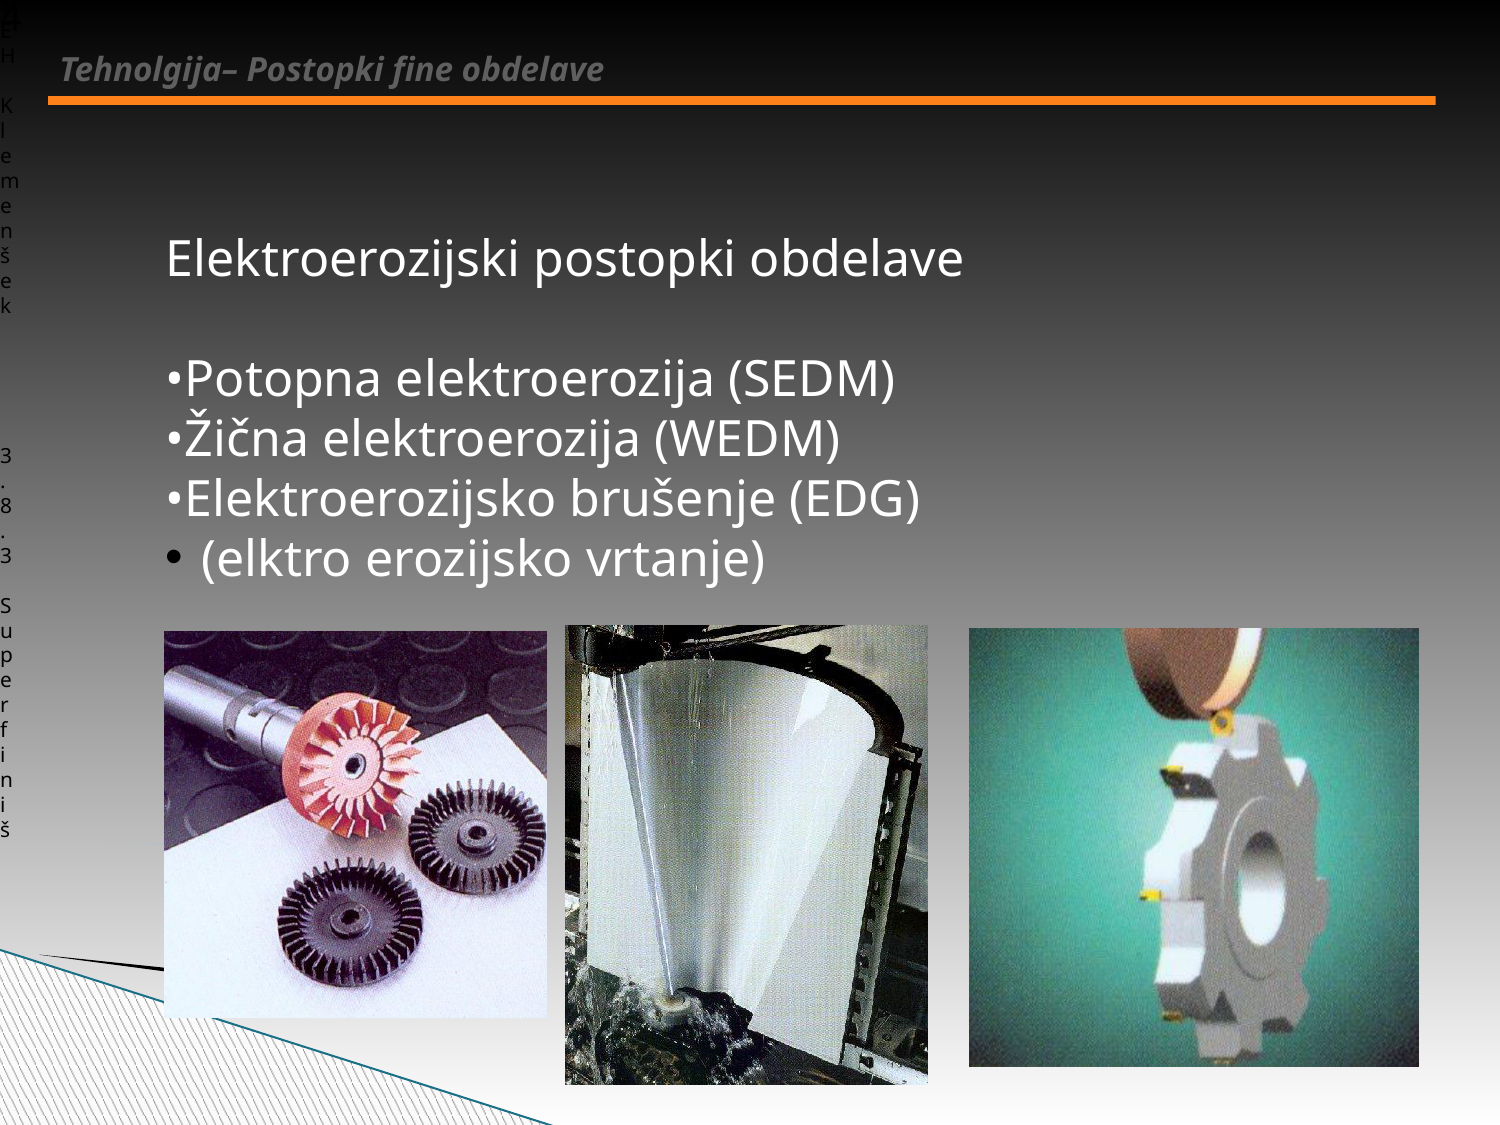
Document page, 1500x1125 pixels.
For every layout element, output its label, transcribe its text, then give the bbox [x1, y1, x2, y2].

picture [969, 628, 1419, 1067]
text_box Elektroerozijski postopki obdelave •Potopna elektroerozija (SEDM) •Žična elektroerozija (WEDM) •Elektroerozijsko brušenje (EDG) (elktro erozijsko vrtanje) [151, 158, 1380, 594]
picture [0, 631, 547, 1125]
picture [565, 625, 928, 1085]
